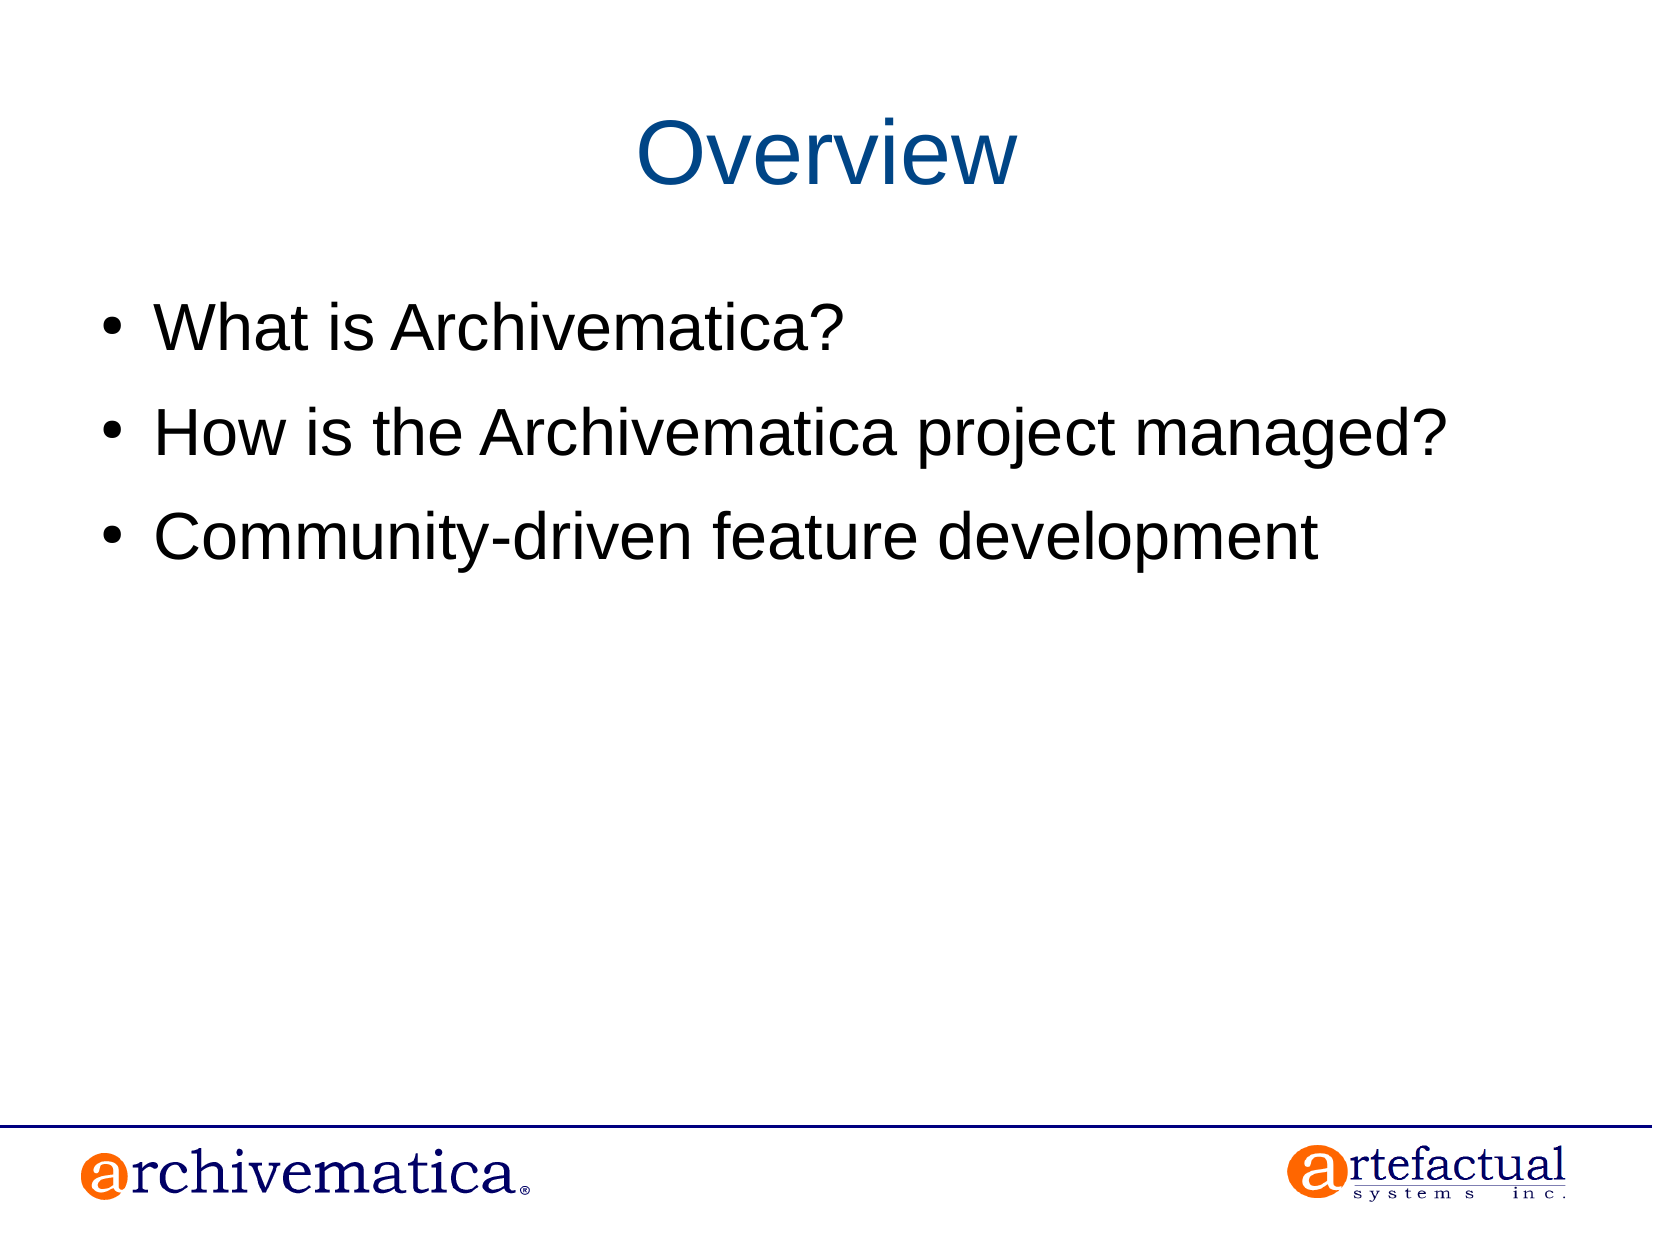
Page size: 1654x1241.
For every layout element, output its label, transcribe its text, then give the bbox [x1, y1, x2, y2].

title Overview [82, 49, 1571, 257]
picture [1280, 1137, 1577, 1209]
list What is Archivematica? How is the Archivematica project managed? Community-driven feature development [82, 290, 1571, 1010]
picture [81, 1133, 531, 1216]
